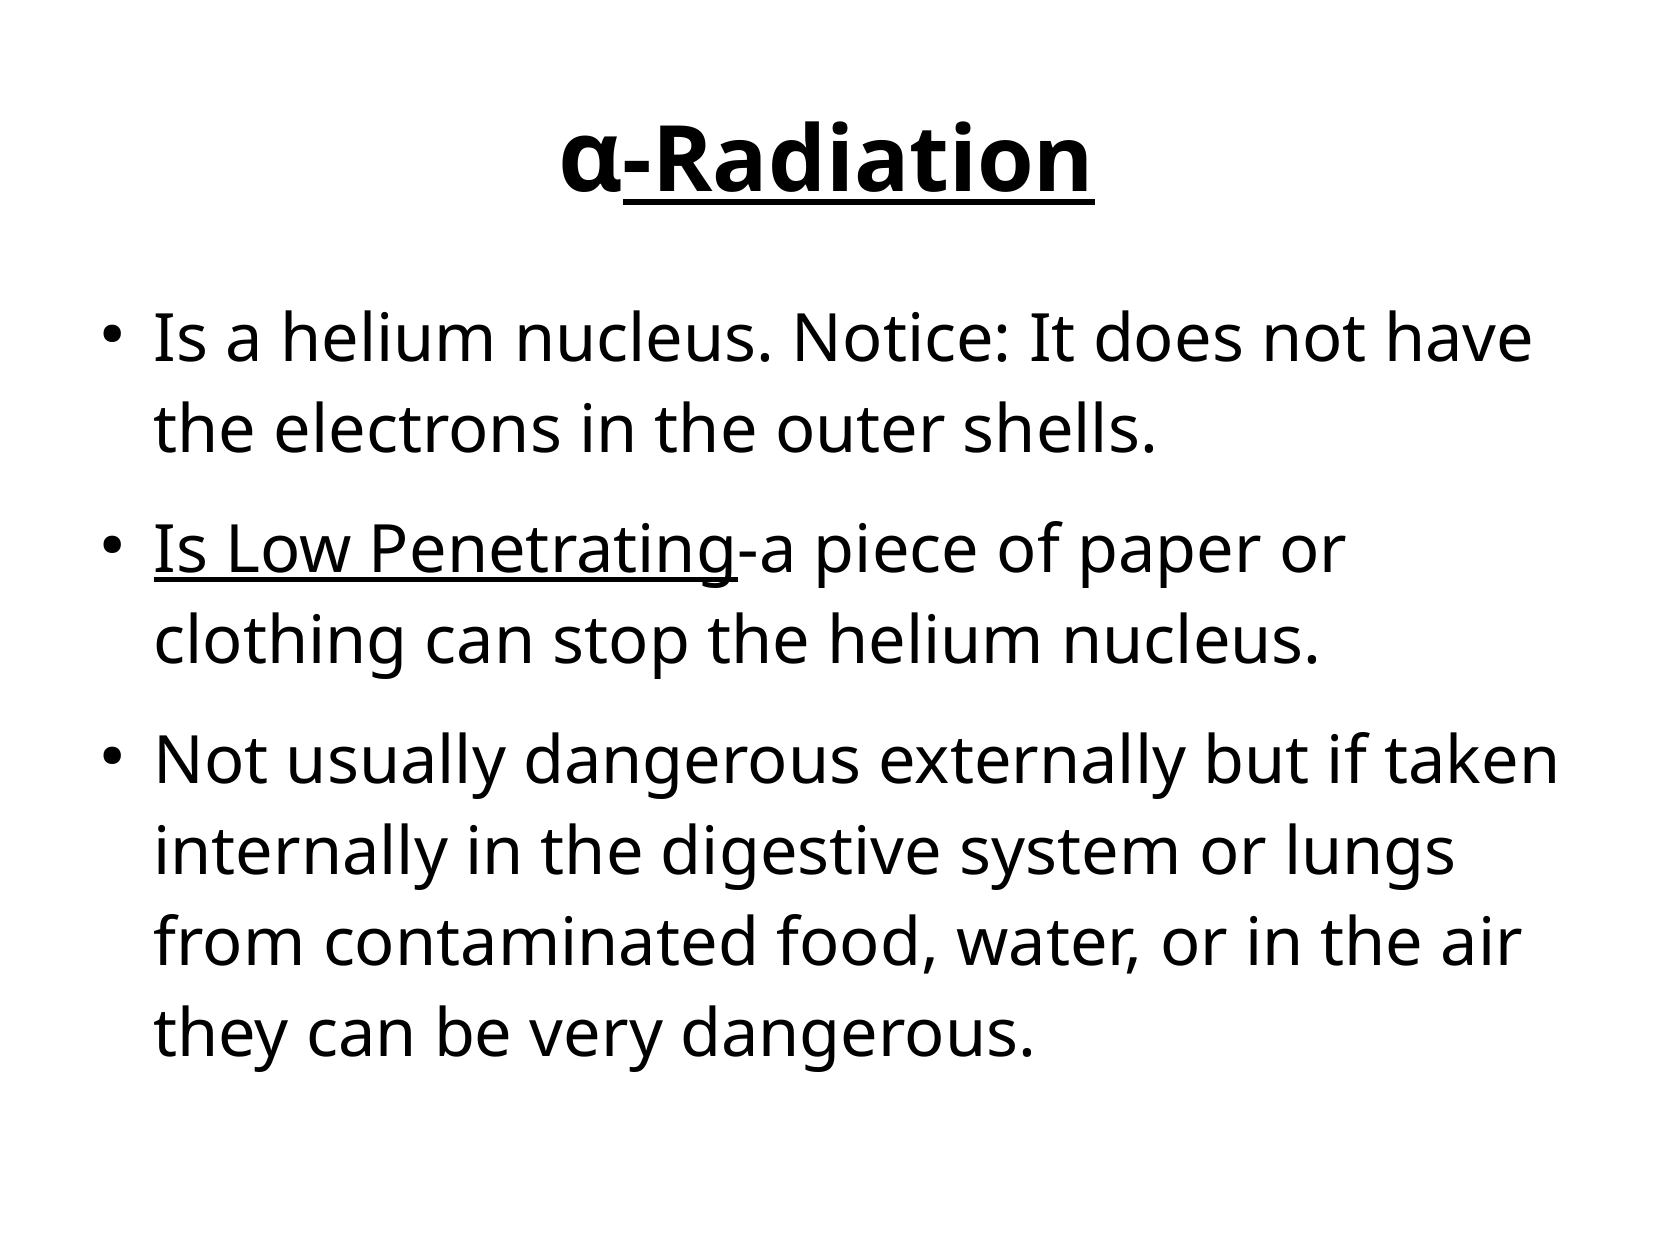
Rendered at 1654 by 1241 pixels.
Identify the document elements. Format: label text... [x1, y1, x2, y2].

list Is a helium nucleus. Notice: It does not have the electrons in the outer shells. Is Low Penetrating-a piece of paper or clothing can stop the helium nucleus. Not usually dangerous externally but if taken internally in the digestive system or lungs from contaminated food, water, or in the air they can be very dangerous. [82, 290, 1571, 1112]
title α-Radiation [82, 49, 1571, 257]
